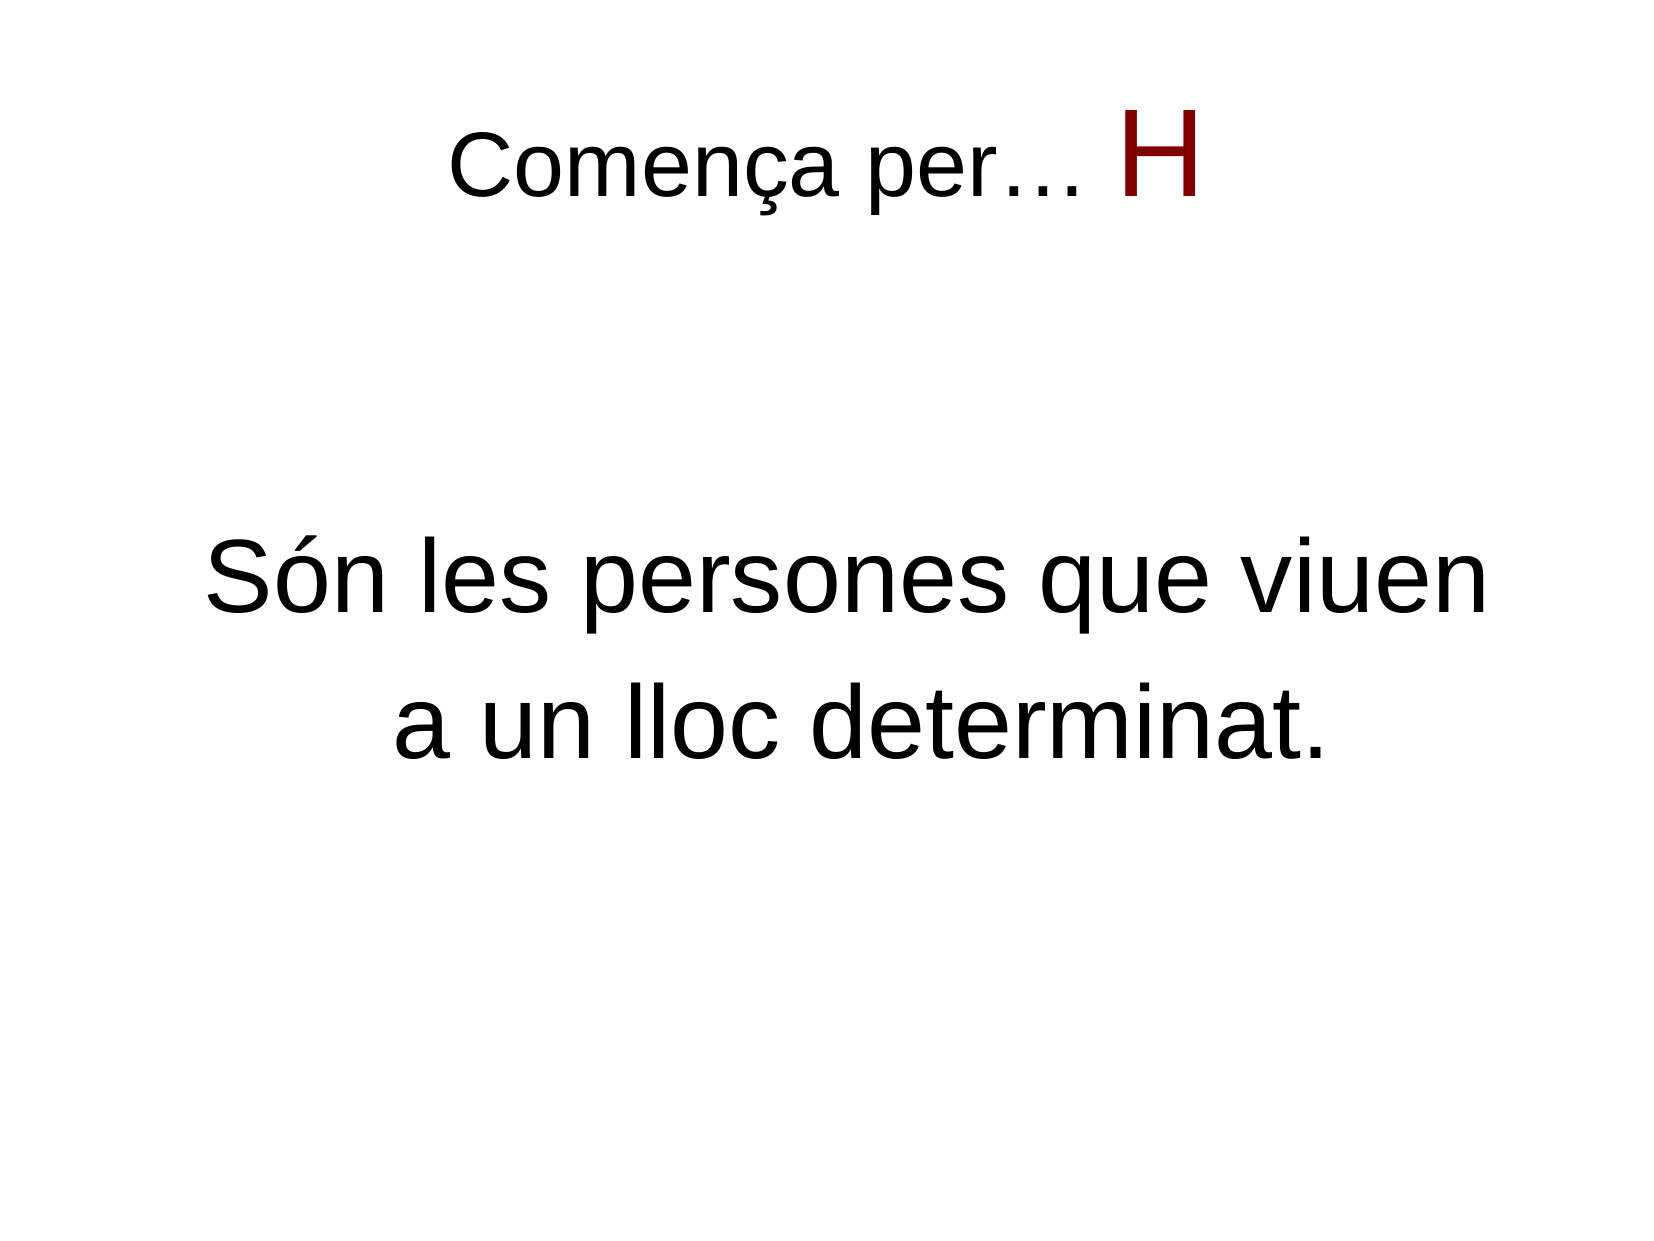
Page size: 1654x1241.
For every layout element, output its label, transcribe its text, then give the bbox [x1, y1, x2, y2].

list Són les persones que viuen a un lloc determinat. [82, 290, 1571, 1010]
title Comença per… H [82, 49, 1571, 257]
